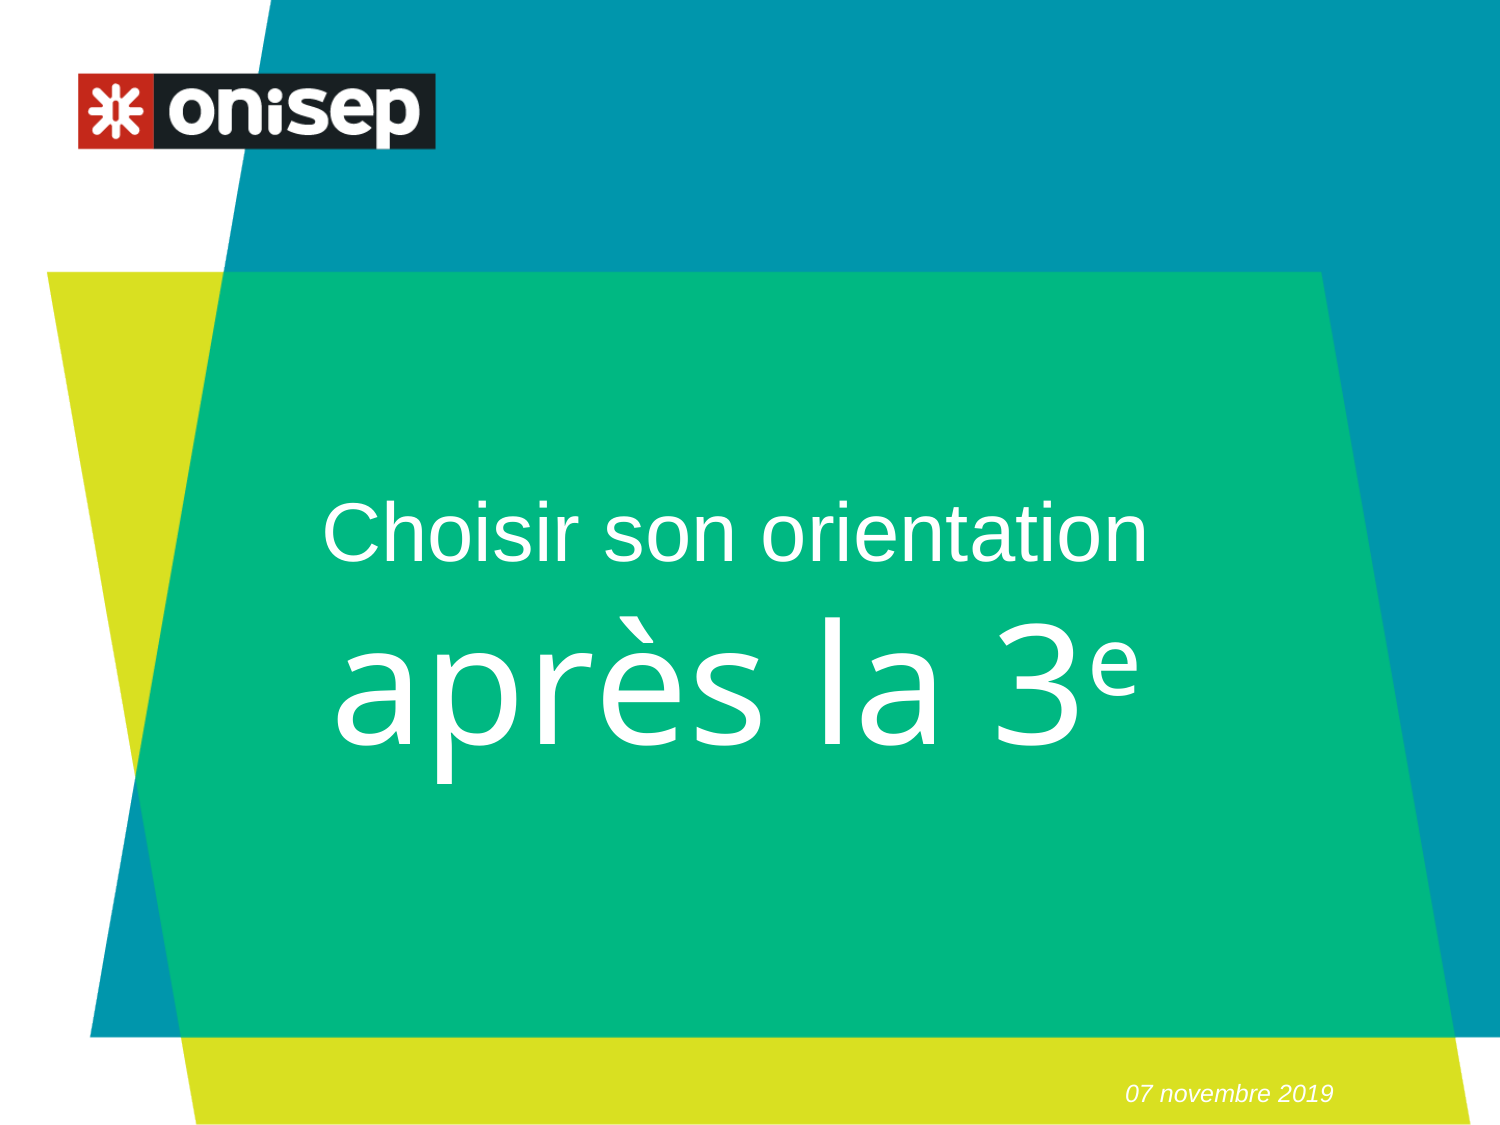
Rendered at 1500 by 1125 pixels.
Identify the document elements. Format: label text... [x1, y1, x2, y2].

text_box 07 novembre 2019 [202, 1069, 1350, 1116]
text_box Choisir son orientation après la 3e [209, 449, 1263, 1006]
picture [0, 0, 1500, 1125]
